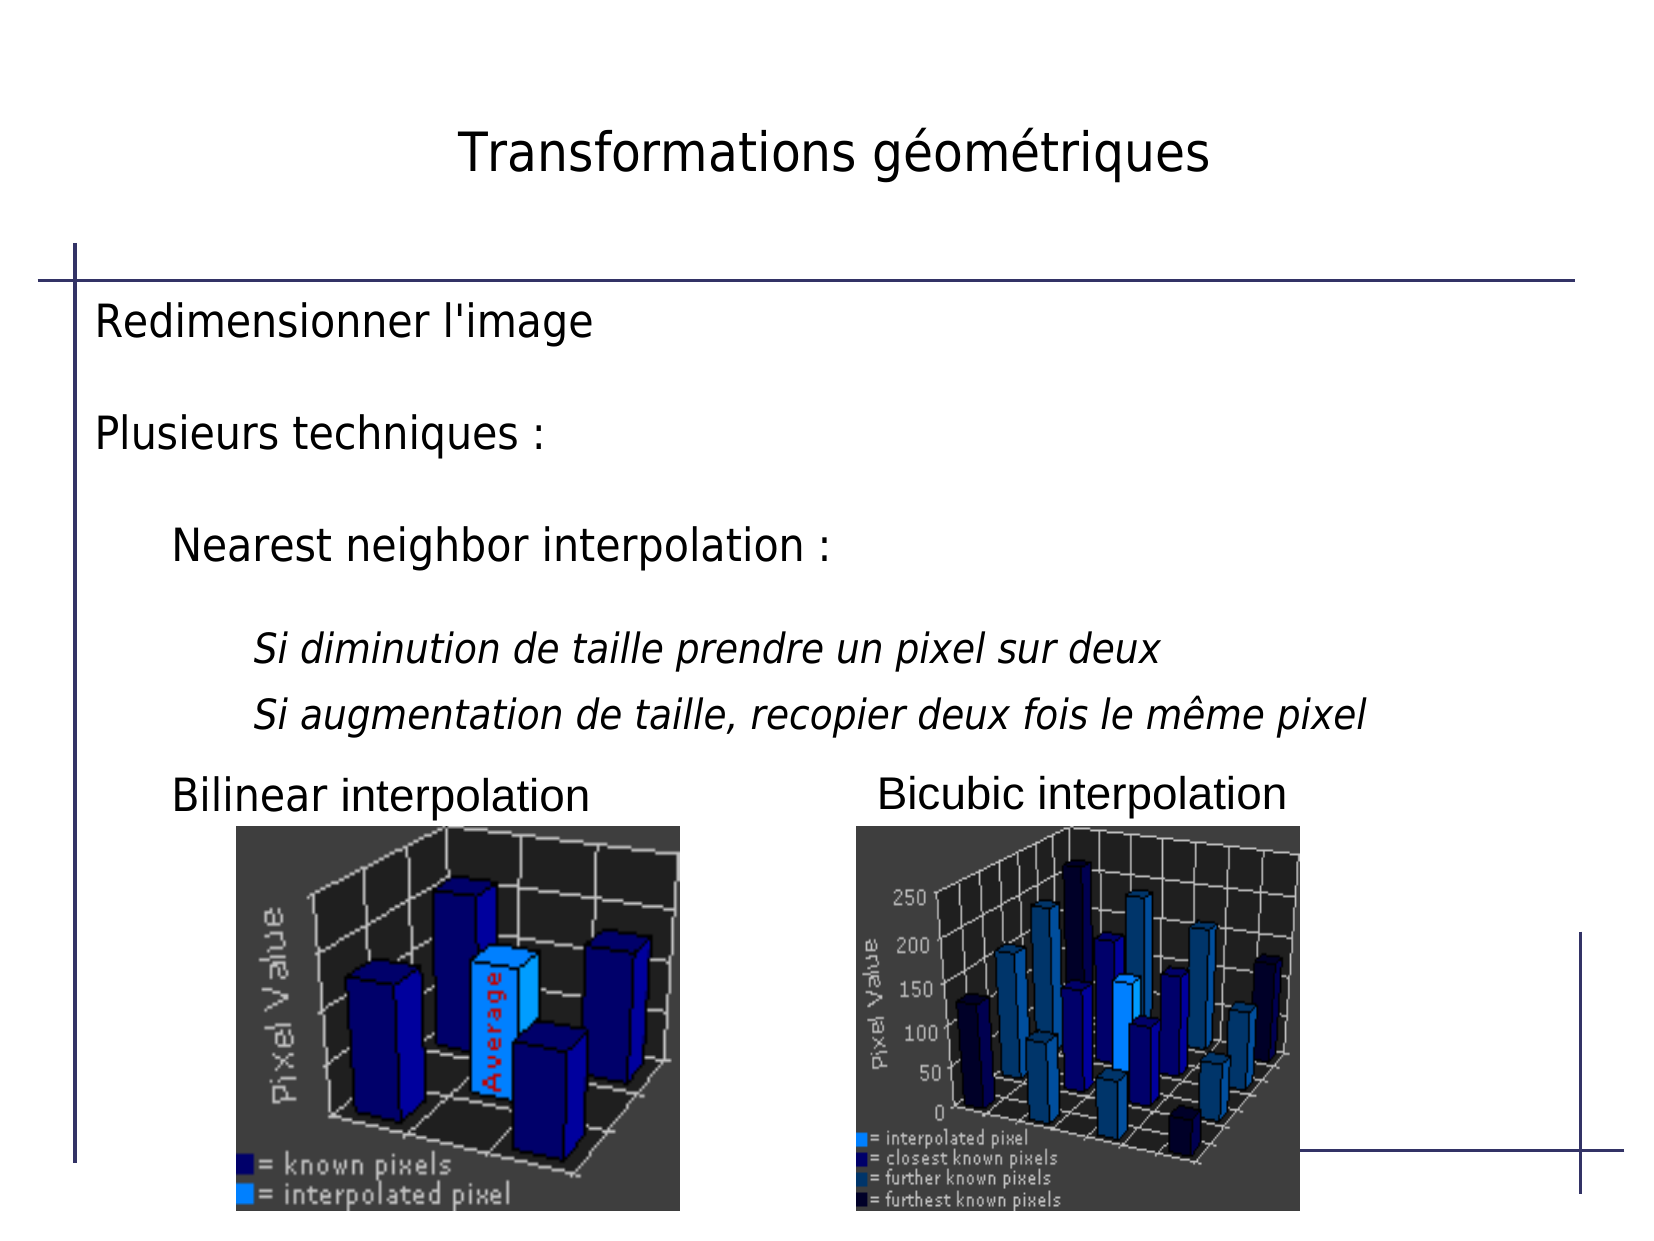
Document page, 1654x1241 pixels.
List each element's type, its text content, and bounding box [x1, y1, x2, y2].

picture [236, 826, 680, 1211]
list Redimensionner l'image Plusieurs techniques : Nearest neighbor interpolation : Si diminution de taille prendre un pixel sur deux Si augmentation de taille, recopier deux fois le même pixel Bilinear interpolation [76, 295, 1565, 1241]
title Transformations géométriques [112, 49, 1558, 257]
picture [856, 841, 1300, 1211]
text_box Bicubic interpolation [767, 760, 1495, 841]
